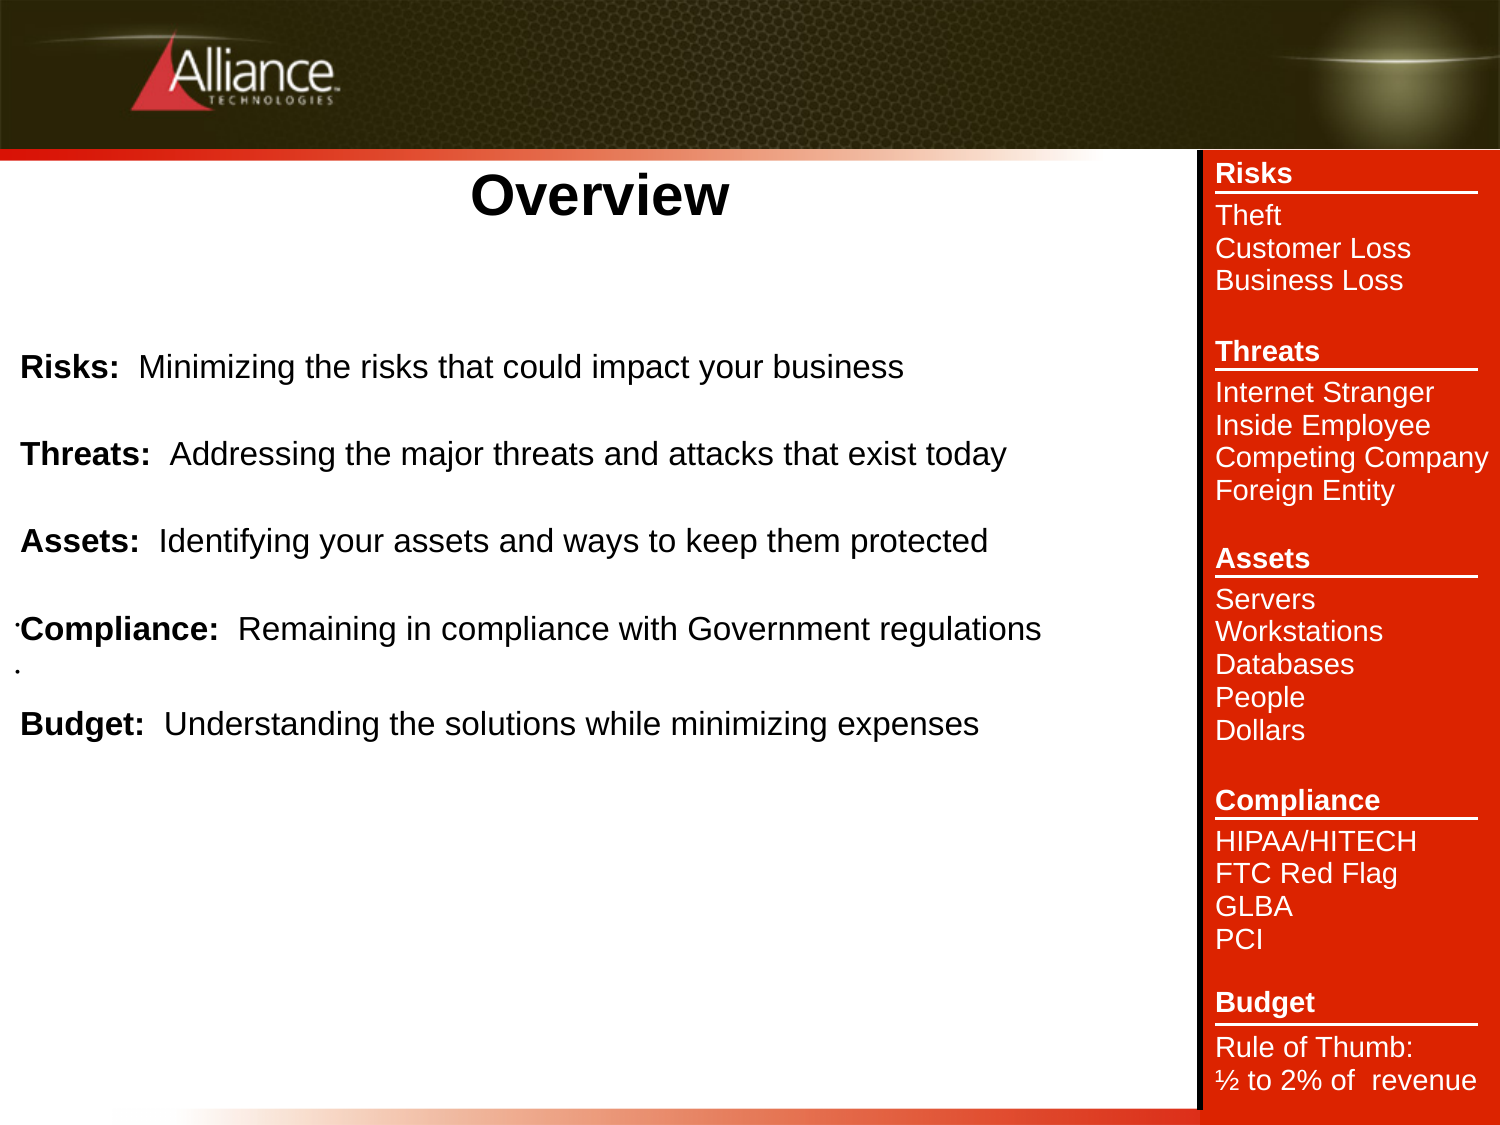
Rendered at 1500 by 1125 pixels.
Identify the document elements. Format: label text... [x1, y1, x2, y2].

text_box Risks [1201, 150, 1309, 191]
text_box Risks: Minimizing the risks that could impact your business Threats: Addressing the major threats and attacks that exist today Assets: Identifying your assets and ways to keep them protected Compliance: Remaining in compliance with Government regulations Budget: Understanding the solutions while minimizing expenses [0, 337, 1163, 790]
title Overview [0, 150, 1201, 263]
text_box Assets [1200, 534, 1326, 575]
text_box Servers Workstations Databases People Dollars [1200, 575, 1500, 754]
picture [0, 0, 1500, 150]
text_box Theft Customer Loss Business Loss [1200, 191, 1500, 368]
text_box HIPAA/HITECH FTC Red Flag GLBA PCI [1200, 817, 1500, 964]
text_box [1203, 964, 1500, 1024]
text_box [1203, 149, 1500, 191]
picture [114, 1109, 1200, 1125]
text_box [1203, 754, 1500, 817]
text_box Rule of Thumb: ½ to 2% of revenue [1200, 1024, 1500, 1125]
text_box Compliance [1200, 776, 1396, 817]
text_box [1203, 531, 1500, 575]
text_box Internet Stranger Inside Employee Competing Company Foreign Entity [1200, 368, 1500, 531]
text_box Budget [1200, 978, 1331, 1024]
